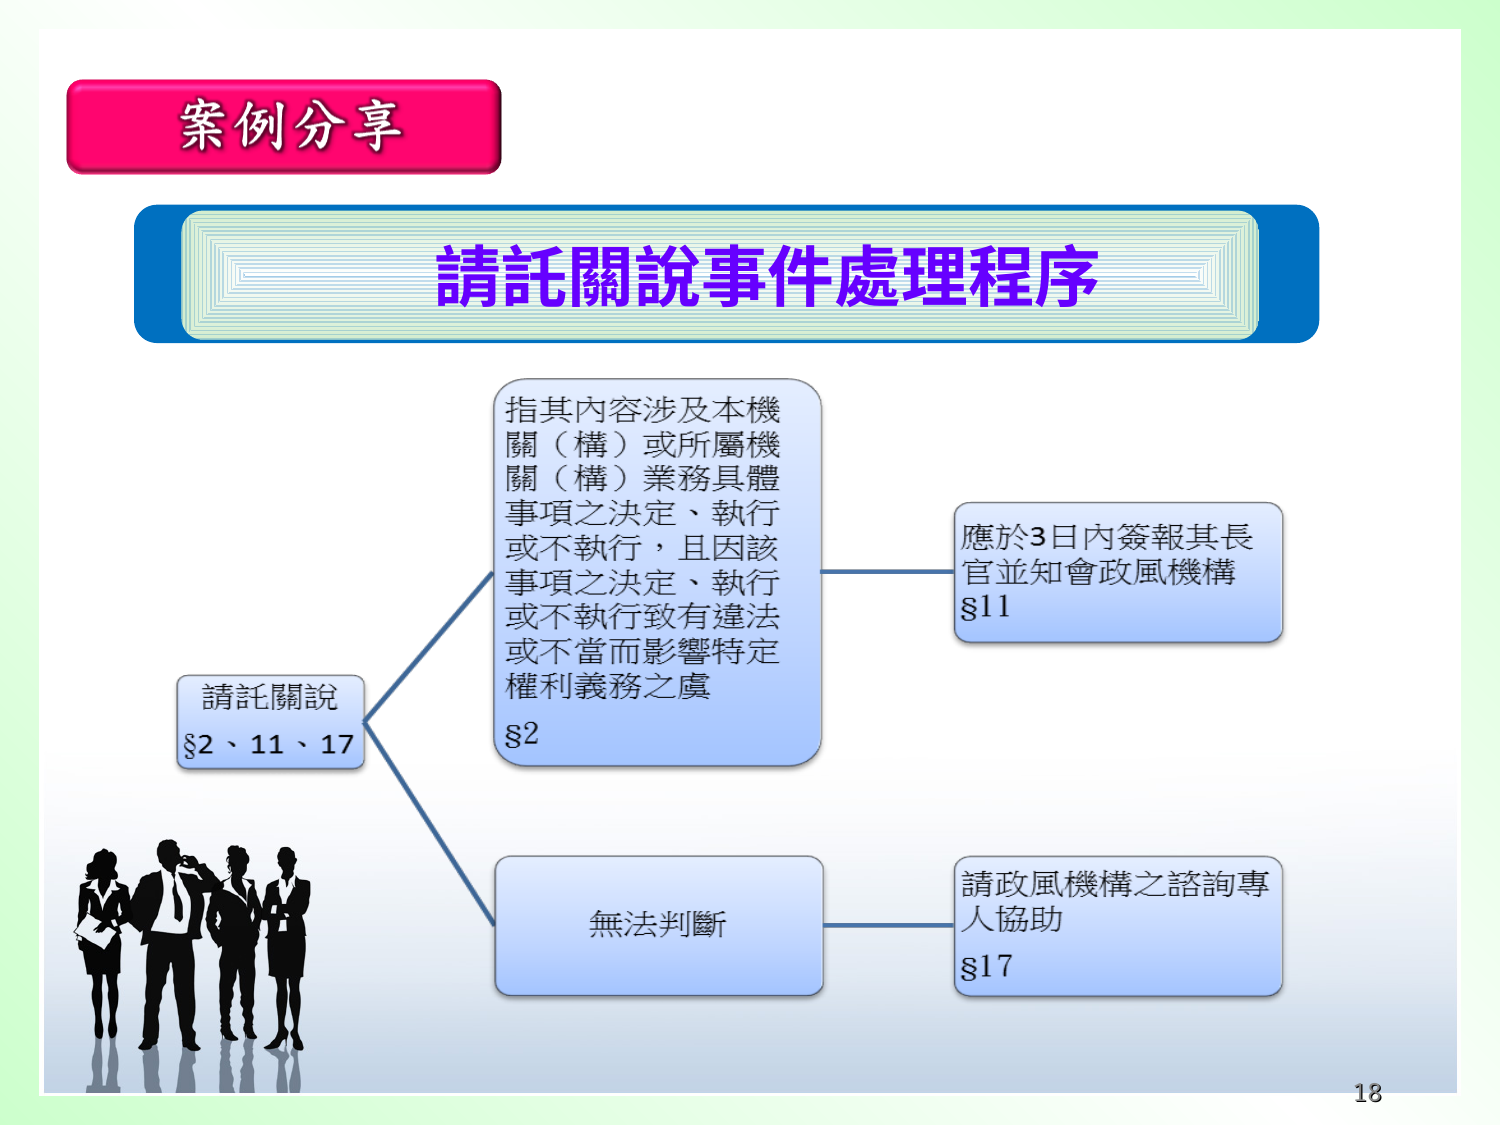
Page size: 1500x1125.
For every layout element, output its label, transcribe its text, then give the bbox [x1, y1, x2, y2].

text_box 請託關說事件處理程序 [419, 227, 1117, 323]
text_box <編號> [1078, 1063, 1429, 1124]
picture [39, 29, 1461, 1096]
text_box [134, 204, 1320, 344]
